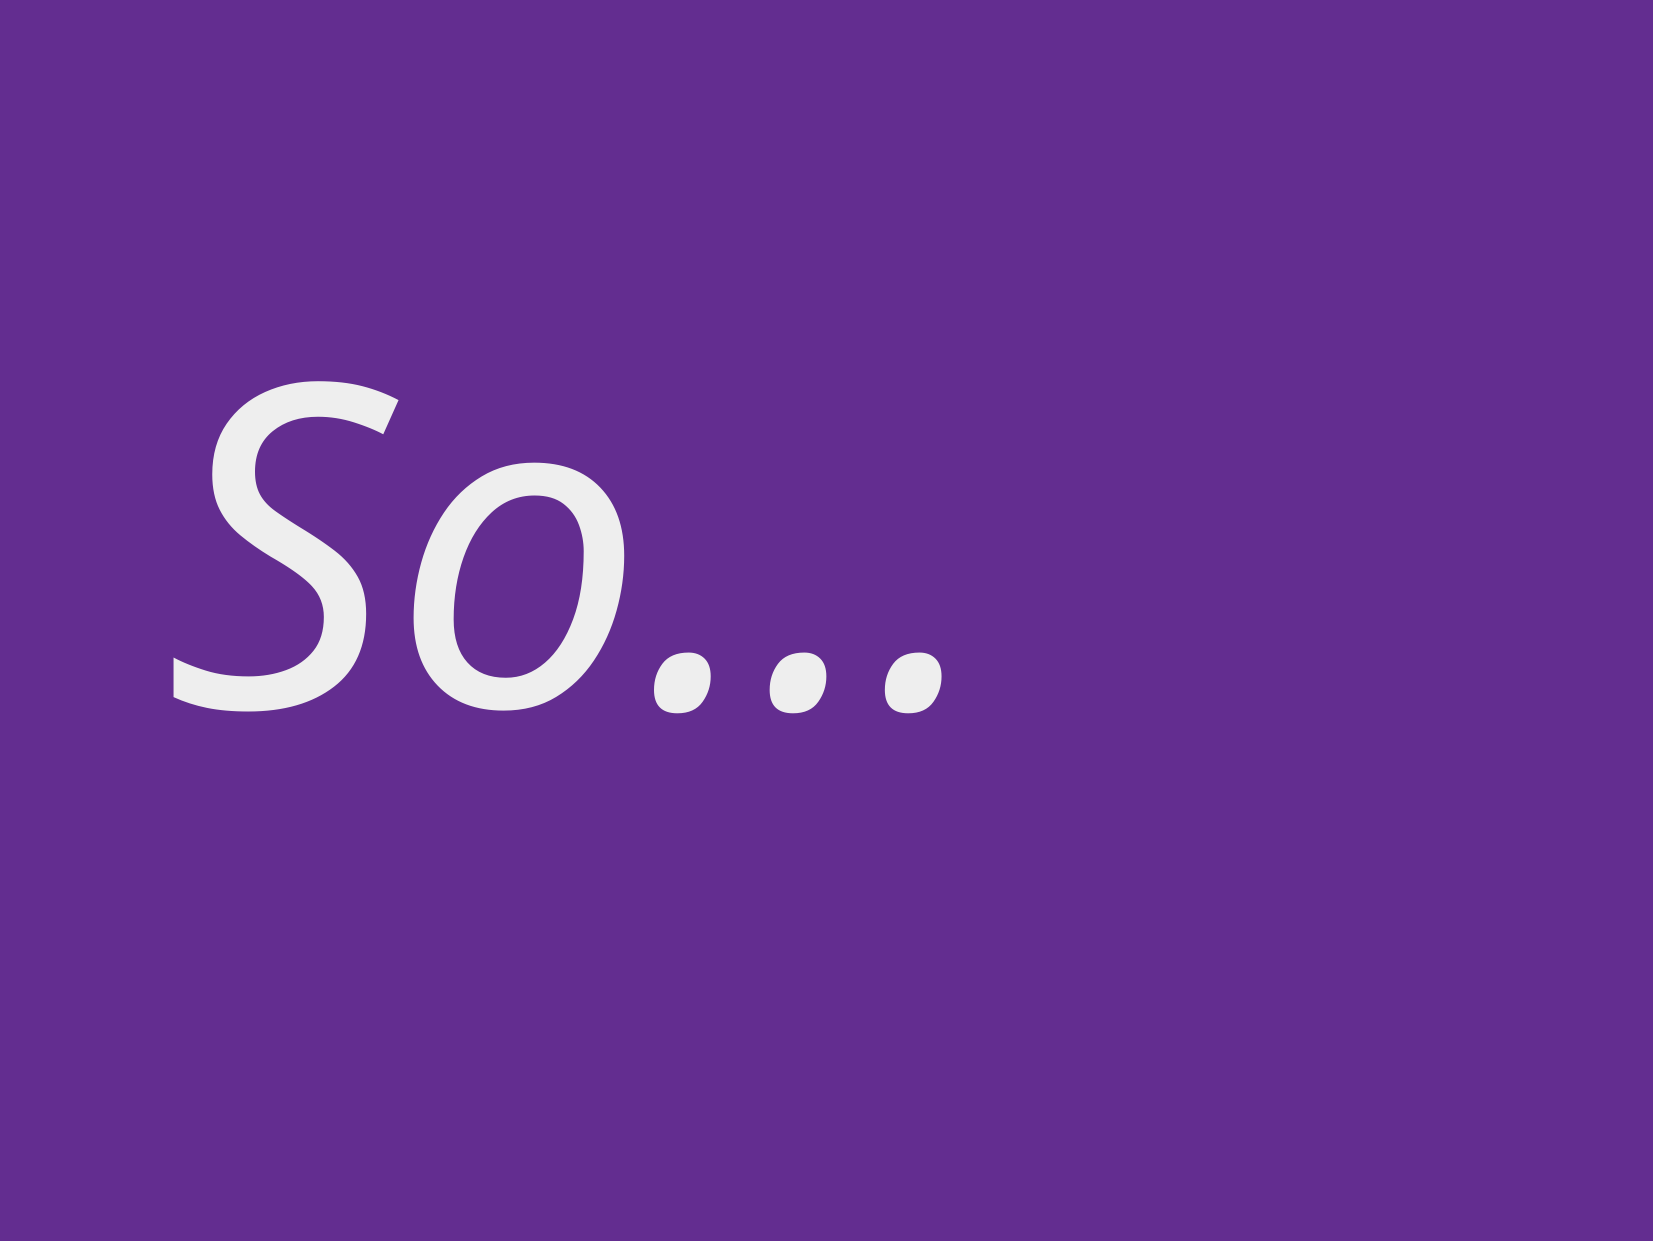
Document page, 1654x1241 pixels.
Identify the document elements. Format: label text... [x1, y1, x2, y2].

title So… [165, 167, 1571, 899]
